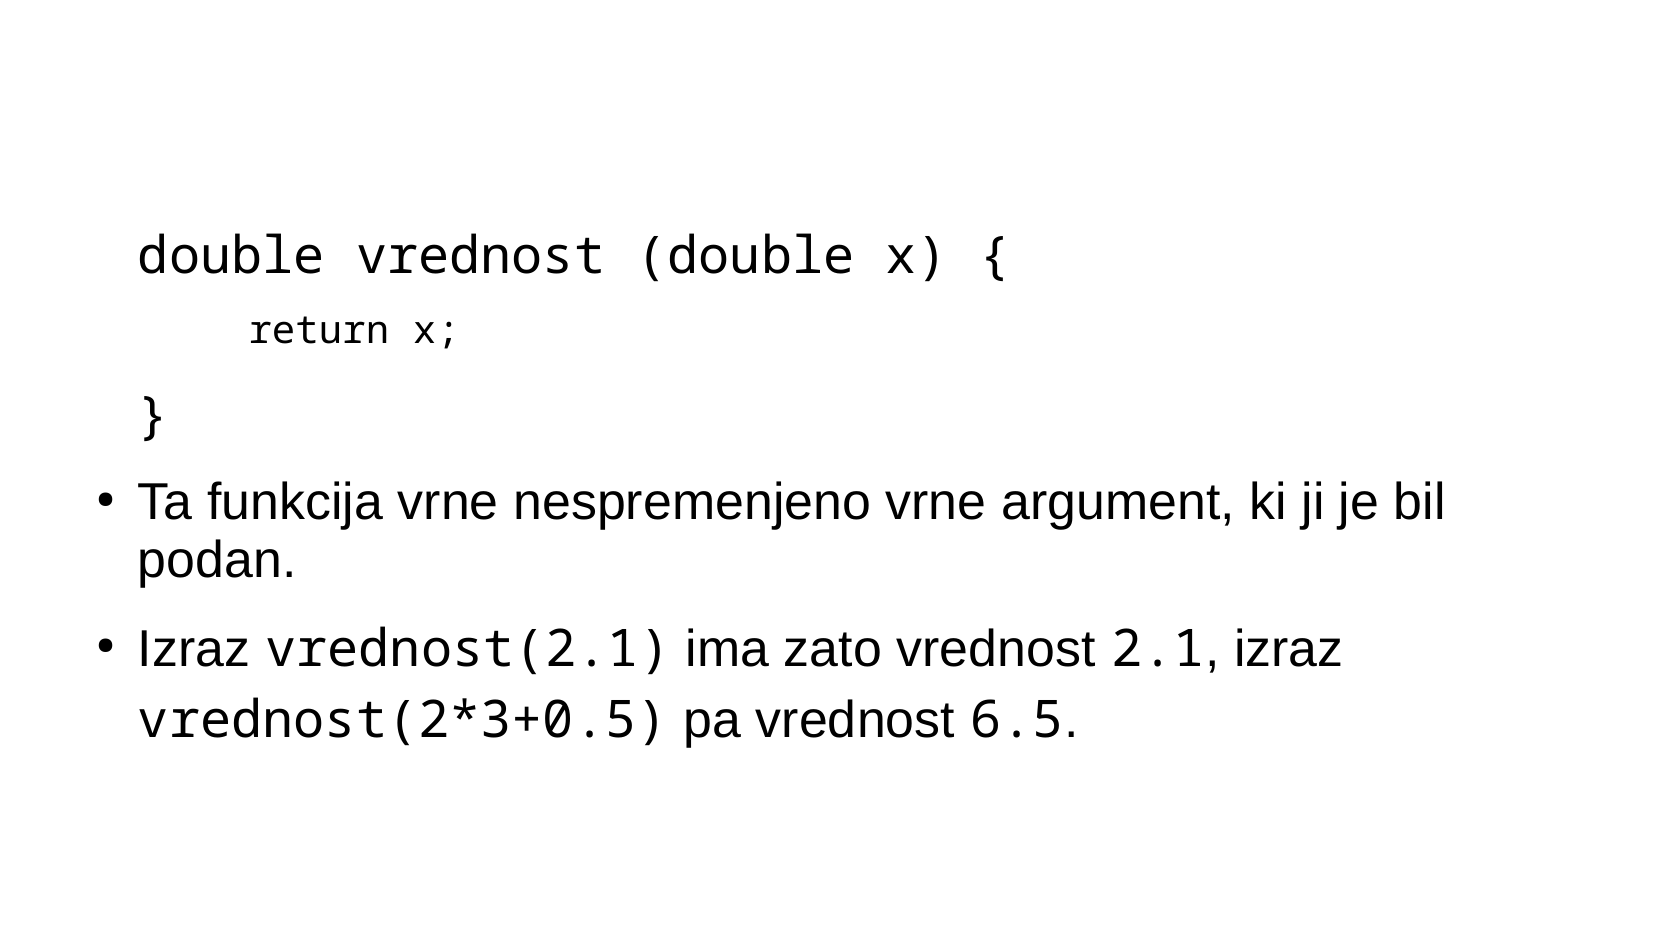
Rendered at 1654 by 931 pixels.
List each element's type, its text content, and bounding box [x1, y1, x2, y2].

list double vrednost (double x) { return x; } Ta funkcija vrne nespremenjeno vrne argument, ki ji je bil podan. Izraz vrednost(2.1) ima zato vrednost 2.1, izraz vrednost(2*3+0.5) pa vrednost 6.5. [82, 217, 1571, 758]
